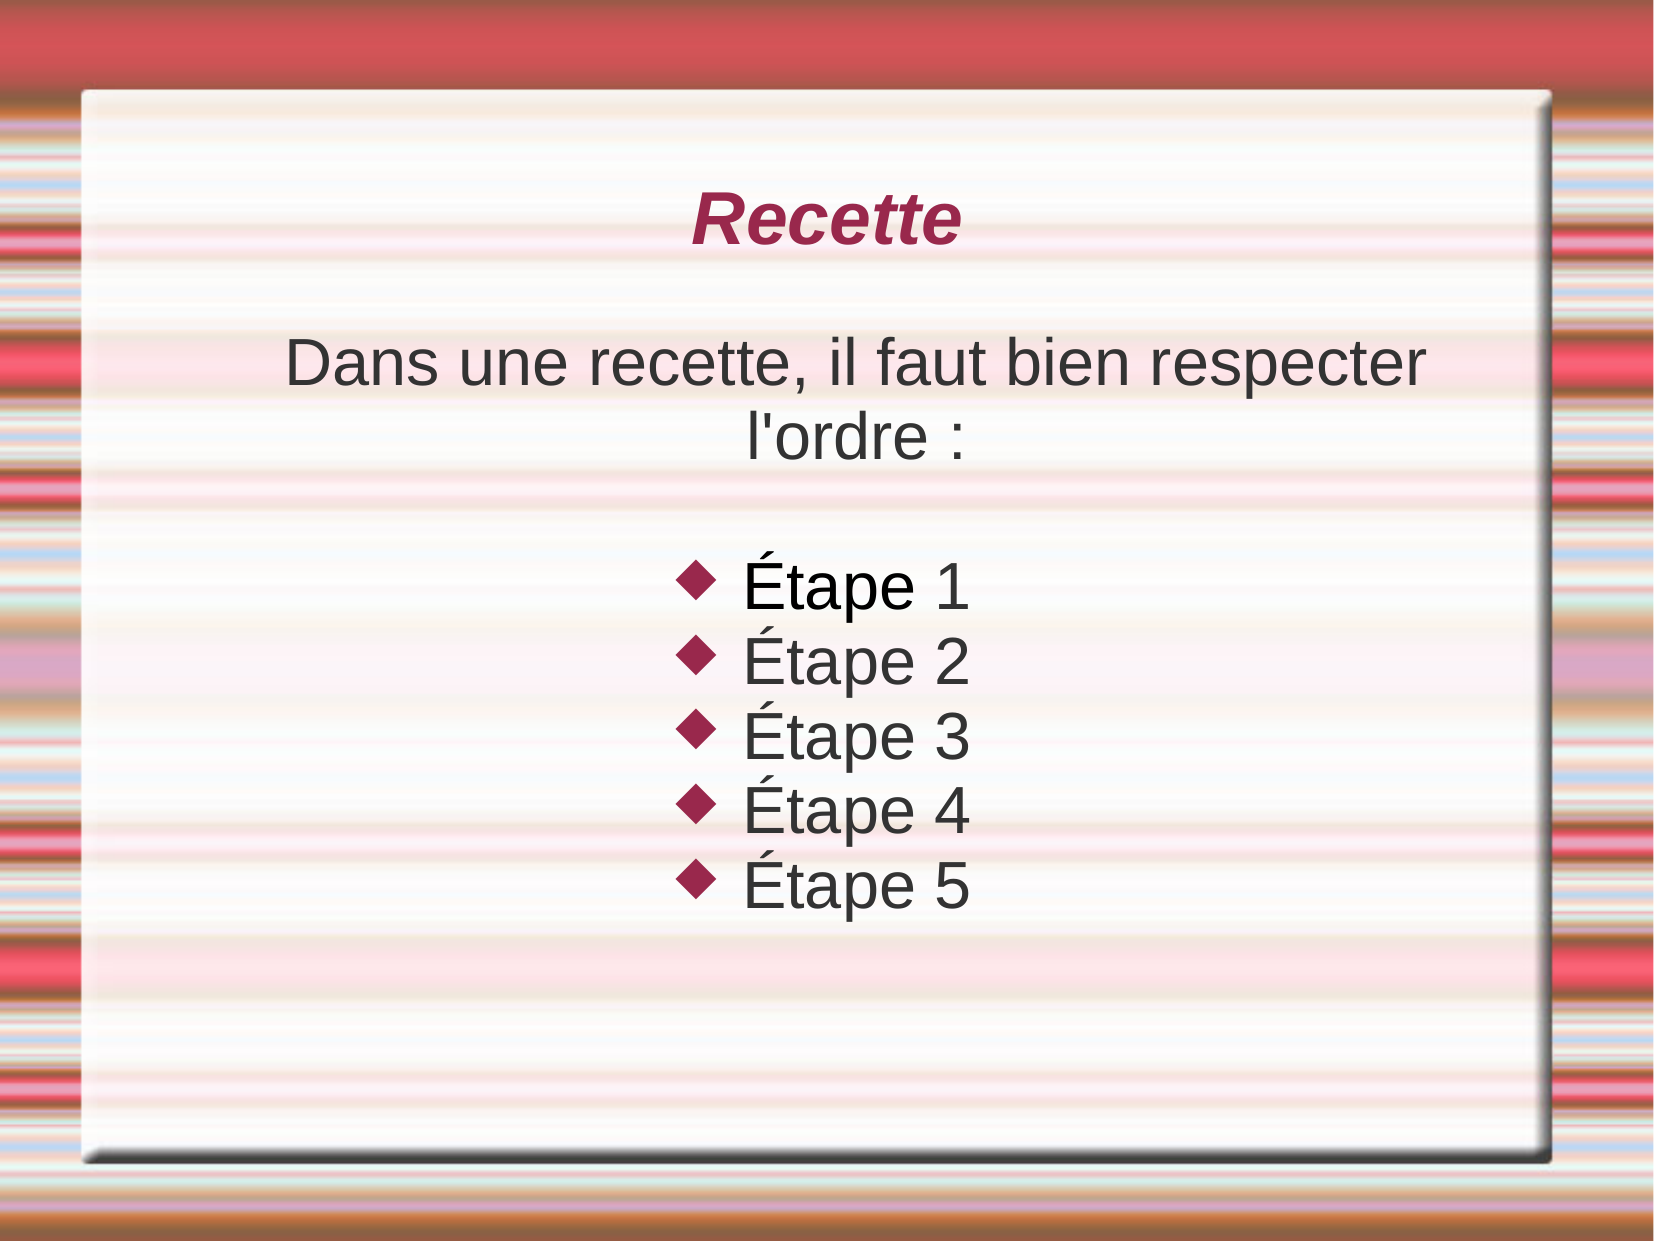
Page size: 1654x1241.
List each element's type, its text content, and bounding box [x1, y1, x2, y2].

title Recette [121, 114, 1534, 322]
picture [0, 0, 1654, 1241]
list Dans une recette, il faut bien respecter l'ordre : Étape 1 Étape 2 Étape 3 Étape 4 Étape 5 [124, 324, 1506, 1107]
